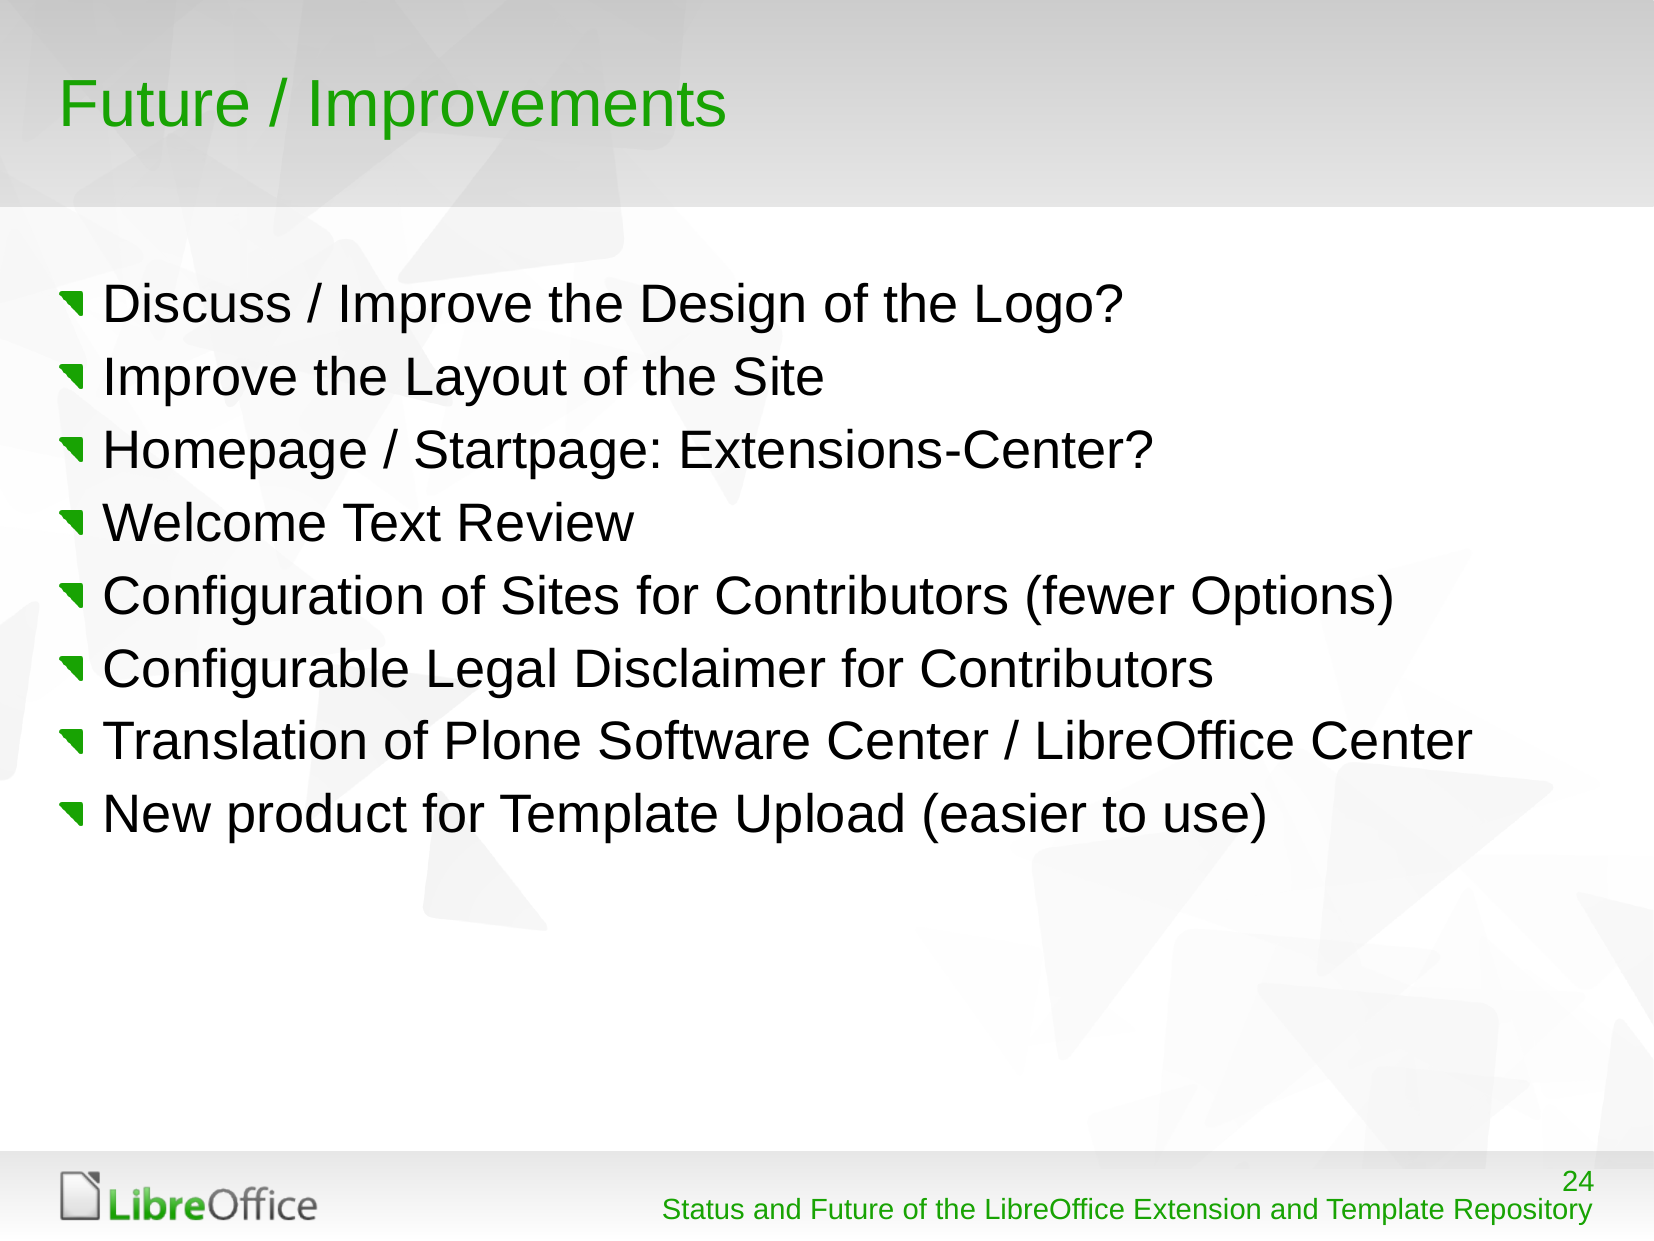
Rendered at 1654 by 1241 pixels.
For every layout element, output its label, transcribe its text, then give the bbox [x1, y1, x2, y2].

title Future / Improvements [59, 29, 1595, 178]
list Discuss / Improve the Design of the Logo? Improve the Layout of the Site Homepage / Startpage: Extensions-Center? Welcome Text Review Configuration of Sites for Contributors (fewer Options) Configurable Legal Disclaimer for Contributors Translation of Plone Software Center / LibreOffice Center New product for Template Upload (easier to use) [59, 273, 1595, 1077]
picture [0, 0, 783, 931]
picture [41, 1152, 337, 1240]
picture [915, 548, 1654, 1169]
